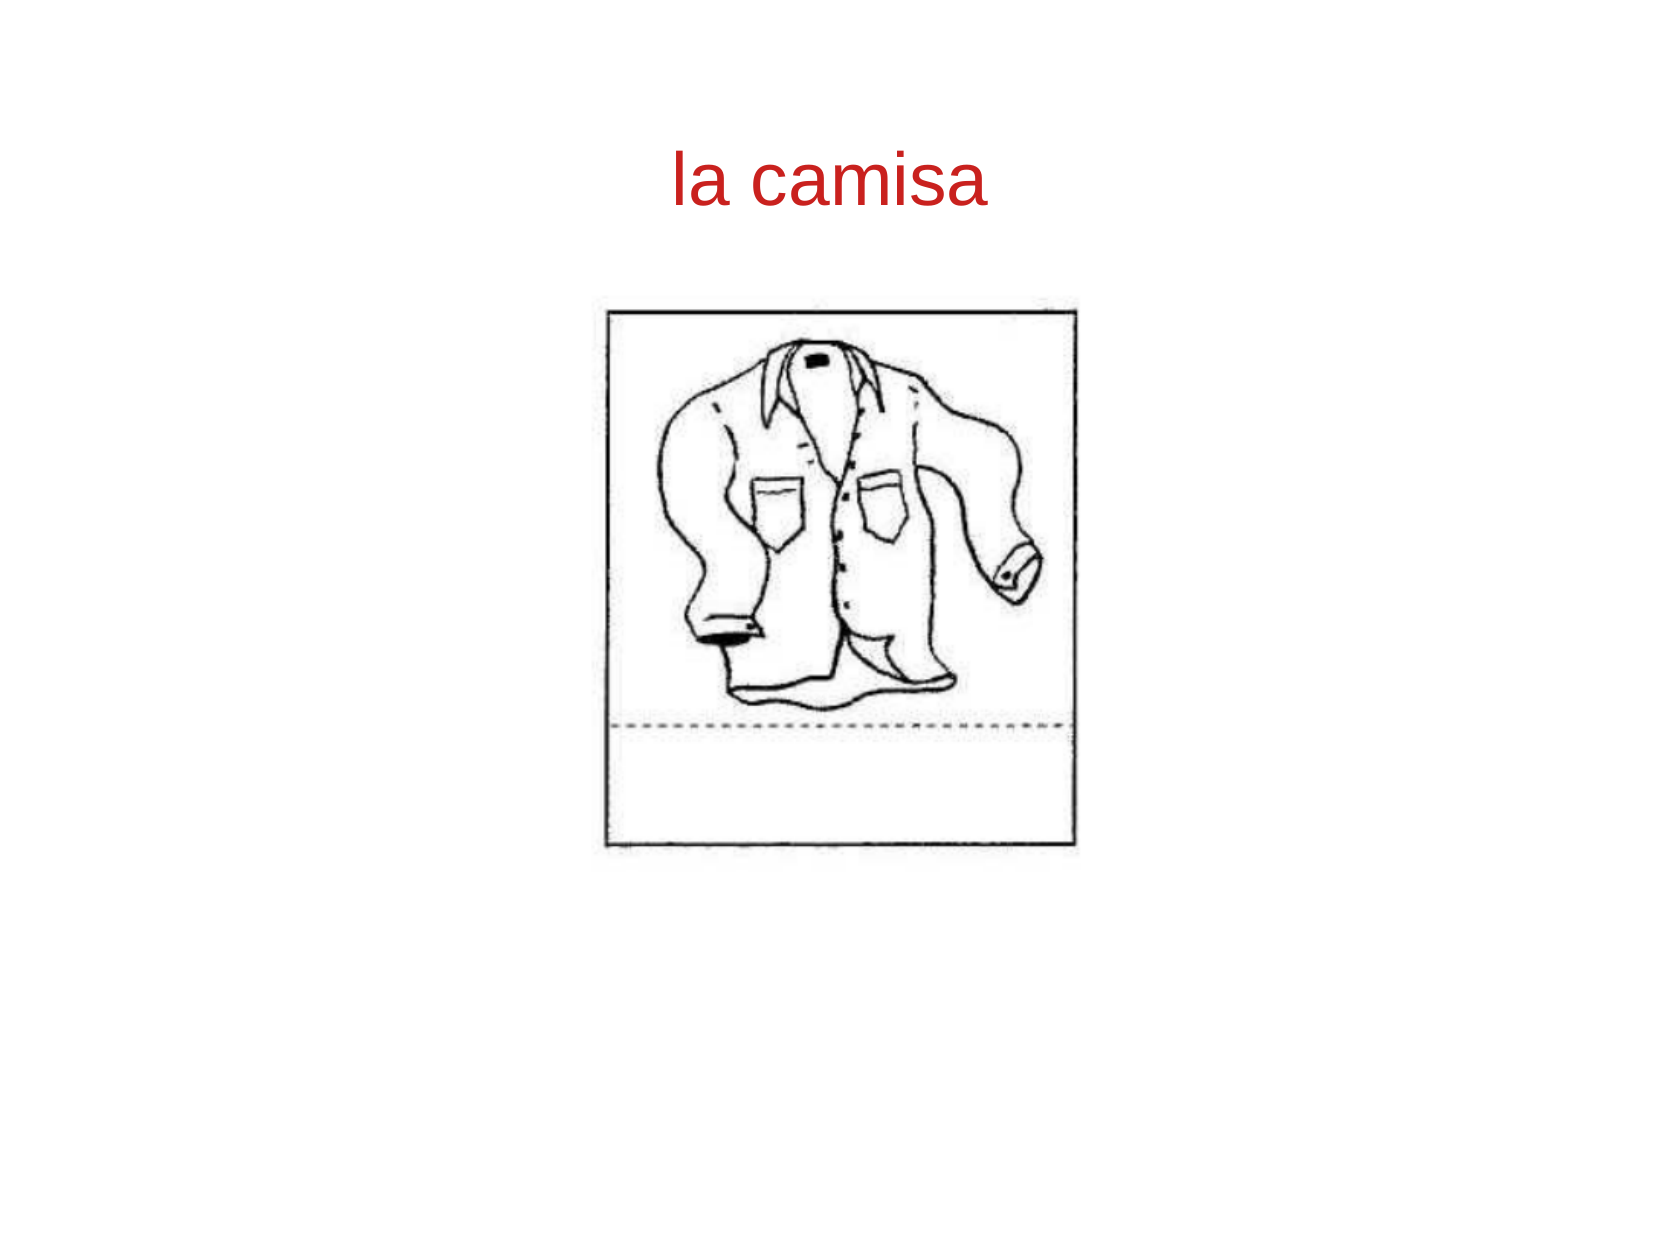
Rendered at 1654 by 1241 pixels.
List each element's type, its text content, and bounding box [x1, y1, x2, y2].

picture [581, 291, 1094, 873]
text_box la camisa [289, 94, 1371, 257]
